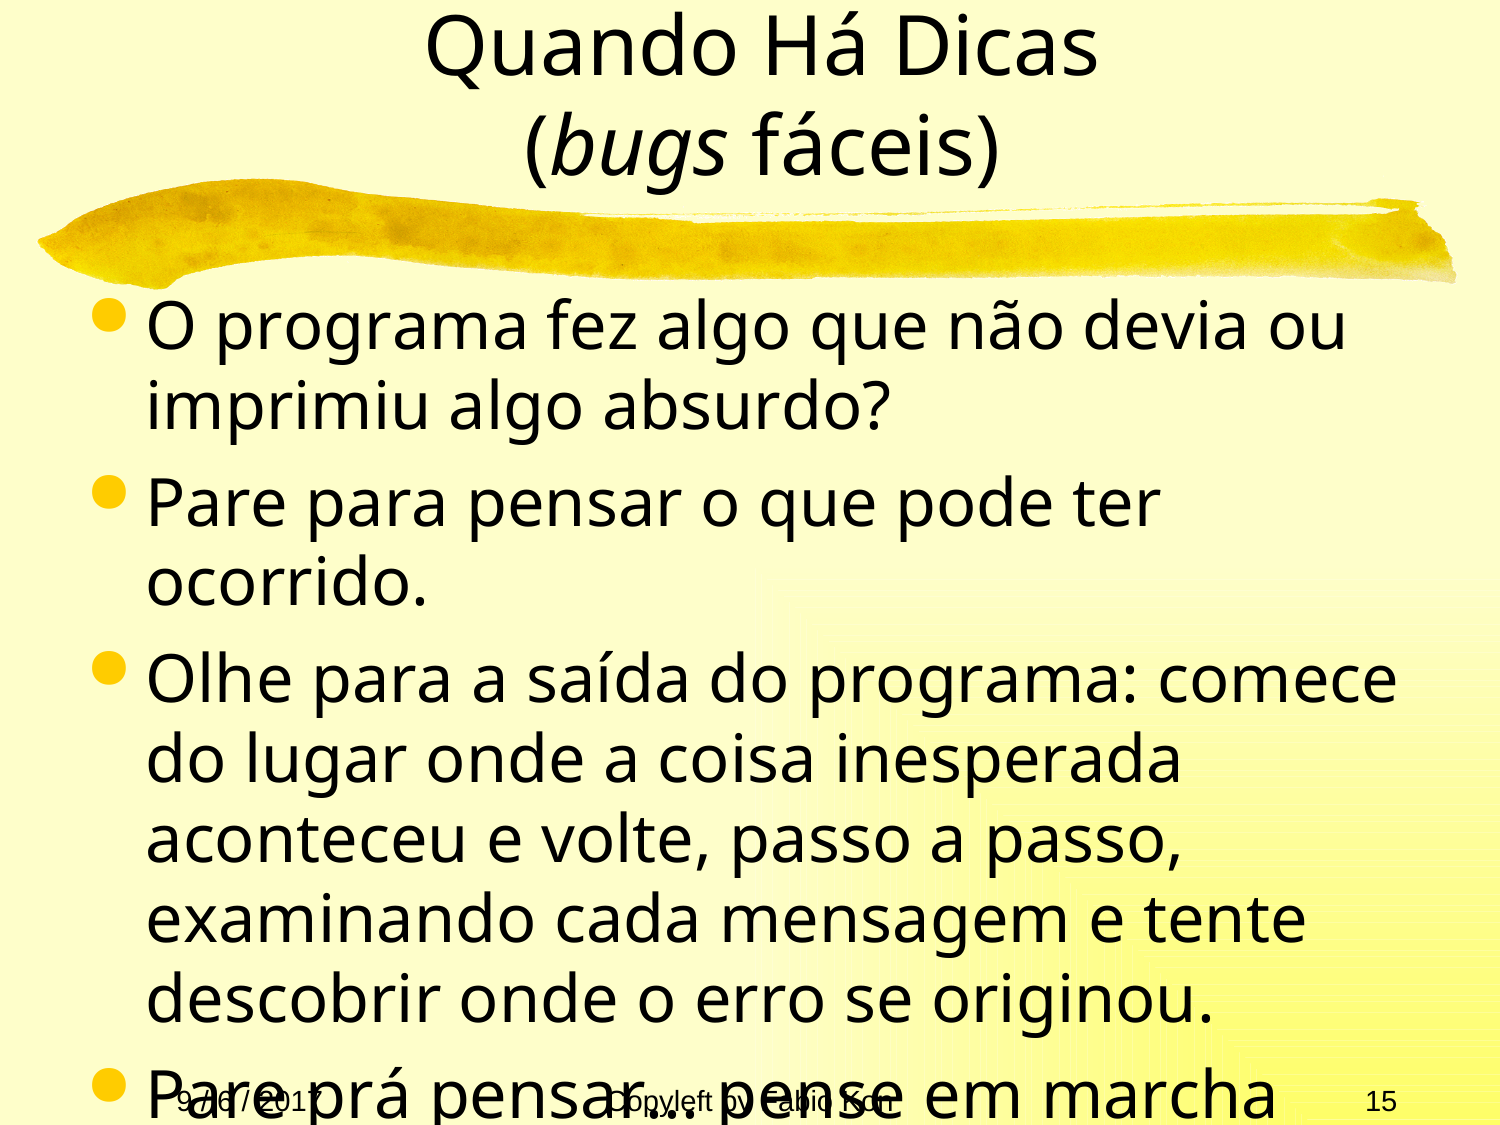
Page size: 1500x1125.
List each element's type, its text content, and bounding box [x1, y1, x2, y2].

picture [24, 174, 1463, 297]
title Quando Há Dicas (bugs fáceis) [125, 0, 1401, 200]
list O programa fez algo que não devia ou imprimiu algo absurdo? Pare para pensar o que pode ter ocorrido. Olhe para a saída do programa: comece do lugar onde a coisa inesperada aconteceu e volte, passo a passo, examinando cada mensagem e tente descobrir onde o erro se originou. Pare prá pensar... pense em marcha ré... [74, 275, 1417, 1076]
